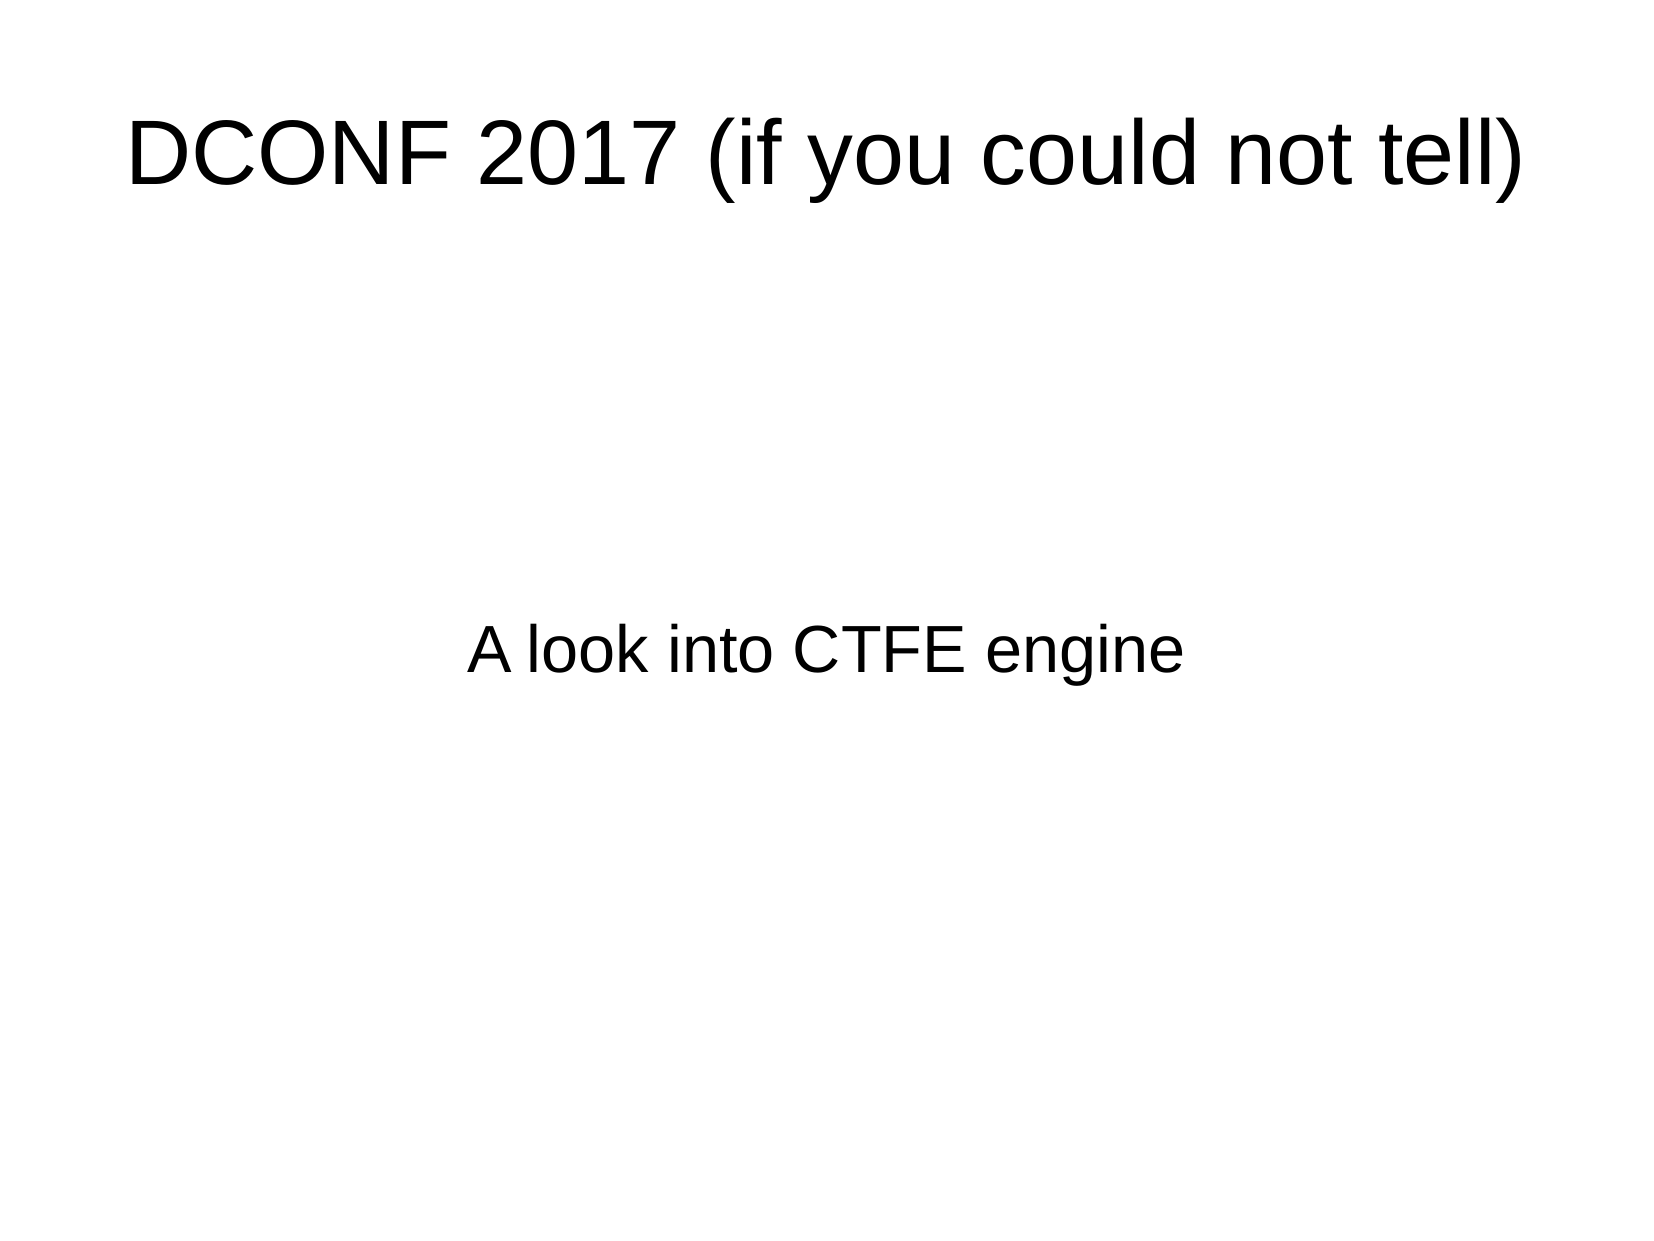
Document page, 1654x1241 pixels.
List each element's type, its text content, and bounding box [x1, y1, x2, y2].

subtitle A look into CTFE engine [82, 290, 1571, 1010]
title DCONF 2017 (if you could not tell) [82, 49, 1571, 257]
